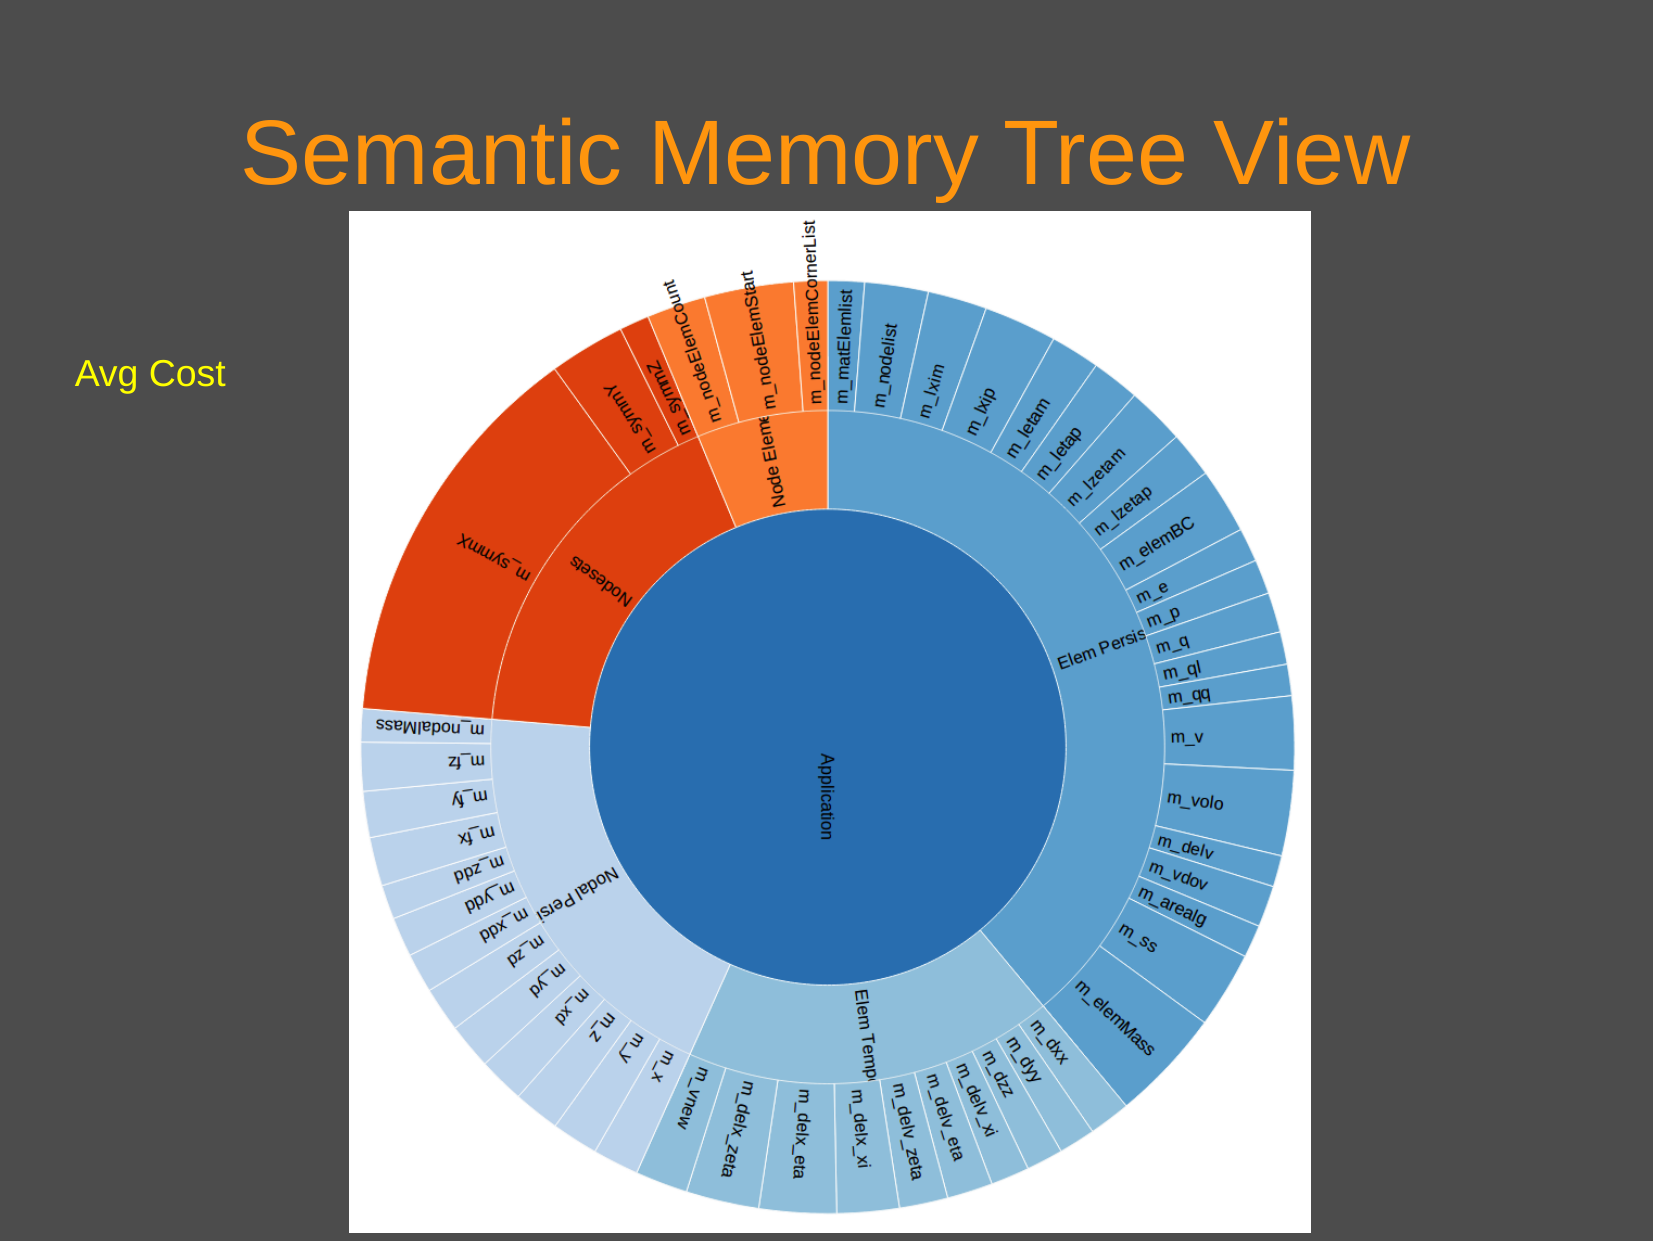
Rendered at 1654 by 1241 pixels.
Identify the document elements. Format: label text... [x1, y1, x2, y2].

picture [349, 211, 1311, 1233]
text_box Avg Cost [60, 345, 316, 402]
title Semantic Memory Tree View [82, 49, 1571, 257]
